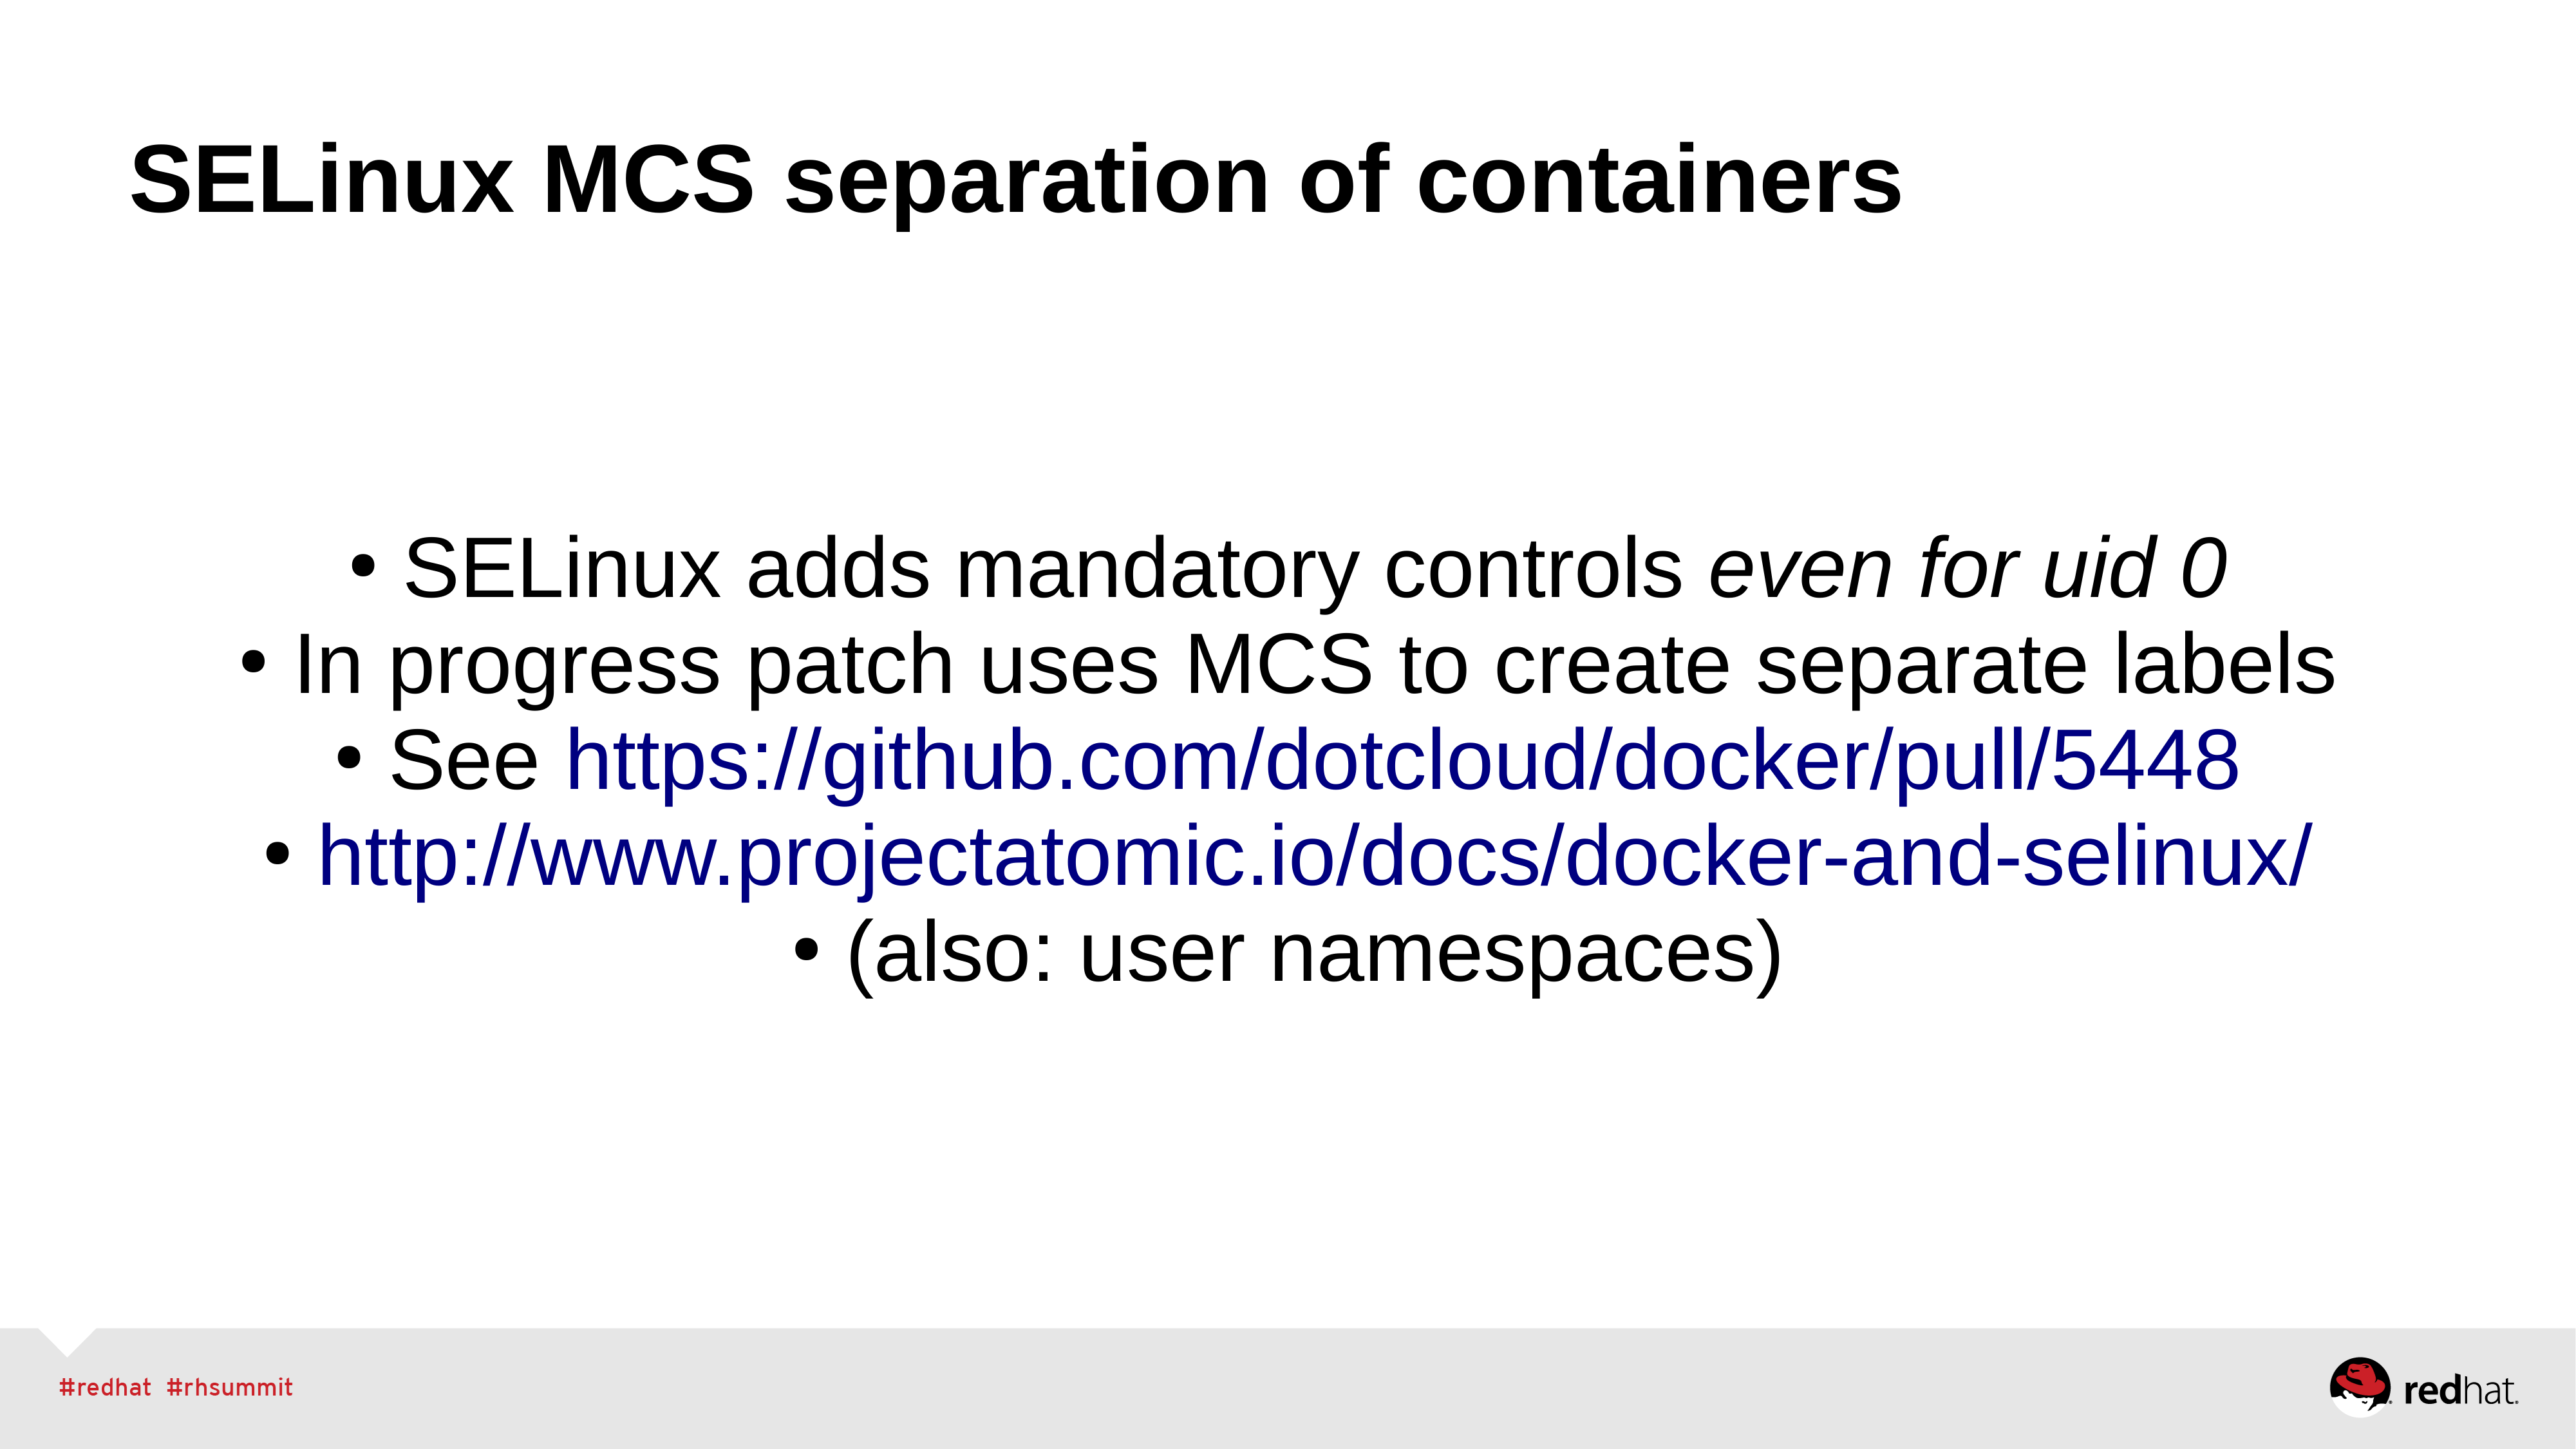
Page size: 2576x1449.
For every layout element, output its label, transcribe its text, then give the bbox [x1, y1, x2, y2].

subtitle SELinux adds mandatory controls even for uid 0 In progress patch uses MCS to create separate labels See https://github.com/dotcloud/docker/pull/5448 http://www.projectatomic.io/docs/docker-and-selinux/ (also: user namespaces) [129, 339, 2447, 1180]
title SELinux MCS separation of containers [129, 57, 2447, 300]
picture [0, 0, 2576, 1449]
